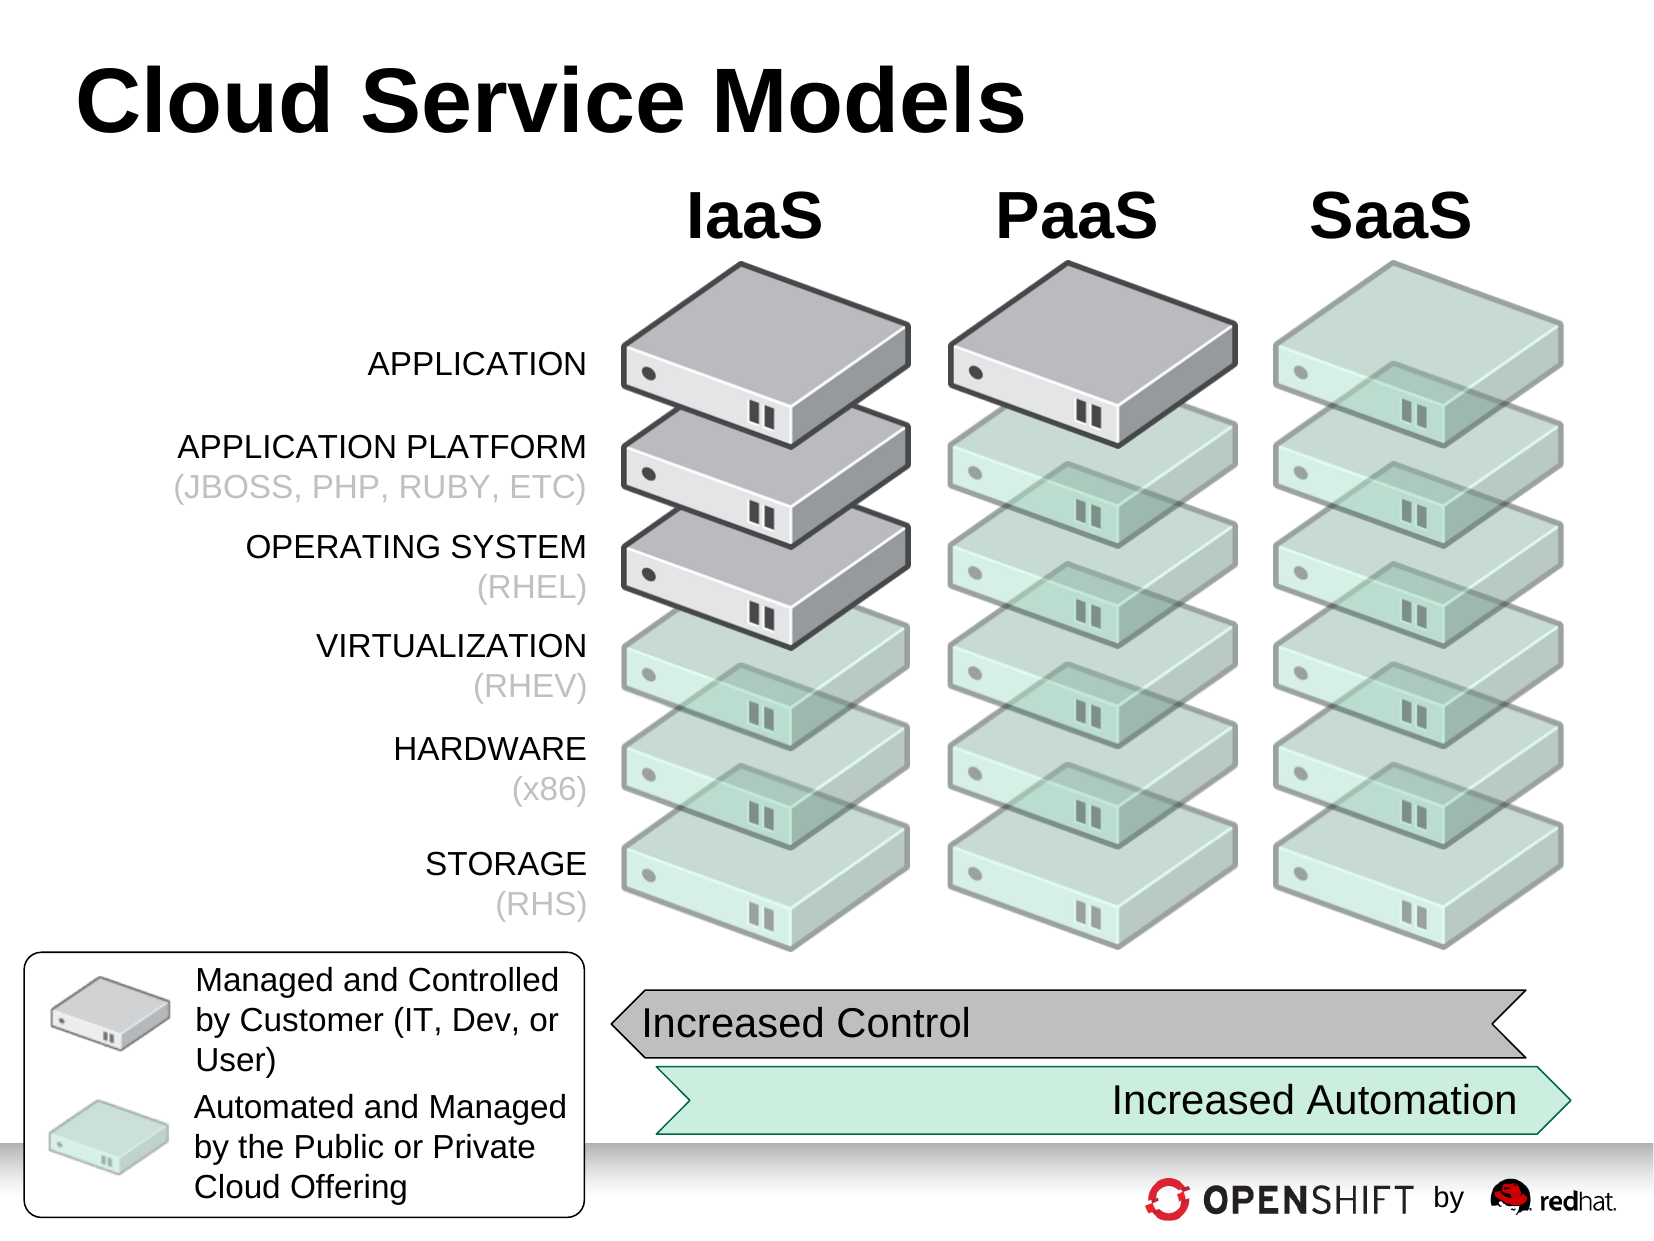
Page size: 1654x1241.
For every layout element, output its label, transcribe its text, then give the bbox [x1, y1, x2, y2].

text_box [266, 1182, 275, 1196]
text_box [494, 975, 503, 982]
title Cloud Service Models [75, 7, 1654, 196]
text_box [267, 1102, 274, 1110]
text_box [319, 975, 328, 982]
text_box Automated and Managed by the Public or Private Cloud Offering [179, 1110, 593, 1176]
text_box [366, 975, 374, 982]
picture [621, 261, 911, 953]
text_box PaaS [980, 175, 1211, 245]
text_box [322, 1102, 331, 1108]
text_box APPLICATION [152, 334, 603, 387]
text_box Managed and Controlled by Customer (IT, Dev, or User) [180, 982, 587, 1051]
text_box [301, 975, 310, 981]
text_box [246, 975, 254, 982]
text_box [282, 975, 291, 982]
text_box VIRTUALIZATION (RHEV) [152, 621, 603, 720]
text_box Increased Automation [656, 1066, 1571, 1135]
picture [50, 976, 174, 1056]
picture [0, 1143, 1654, 1241]
text_box [200, 971, 204, 982]
text_box APPLICATION PLATFORM (JBOSS, PHP, RUBY, ETC) [100, 406, 603, 521]
text_box OPERATING SYSTEM (RHEL) [100, 521, 603, 621]
text_box [527, 975, 536, 981]
text_box [387, 1102, 395, 1110]
text_box [535, 1102, 544, 1108]
text_box SaaS [1295, 175, 1525, 245]
picture [1272, 259, 1564, 952]
text_box HARDWARE (x86) [152, 721, 603, 810]
text_box [384, 975, 393, 982]
text_box [436, 975, 445, 982]
text_box [201, 1051, 213, 1069]
text_box [544, 975, 553, 982]
text_box [552, 1102, 561, 1110]
text_box [455, 975, 463, 982]
text_box [295, 1177, 311, 1196]
picture [947, 260, 1239, 952]
text_box [404, 1102, 413, 1110]
text_box [433, 1098, 438, 1110]
text_box STORAGE (RHS) [152, 835, 603, 925]
text_box [515, 1102, 524, 1110]
text_box [479, 1102, 487, 1110]
text_box [200, 1099, 208, 1109]
text_box Increased Control [611, 990, 1526, 1058]
text_box [340, 1102, 349, 1110]
text_box [277, 1102, 285, 1110]
text_box IaaS [672, 175, 859, 245]
text_box [24, 952, 585, 1218]
picture [47, 1099, 173, 1180]
text_box [247, 1102, 257, 1110]
